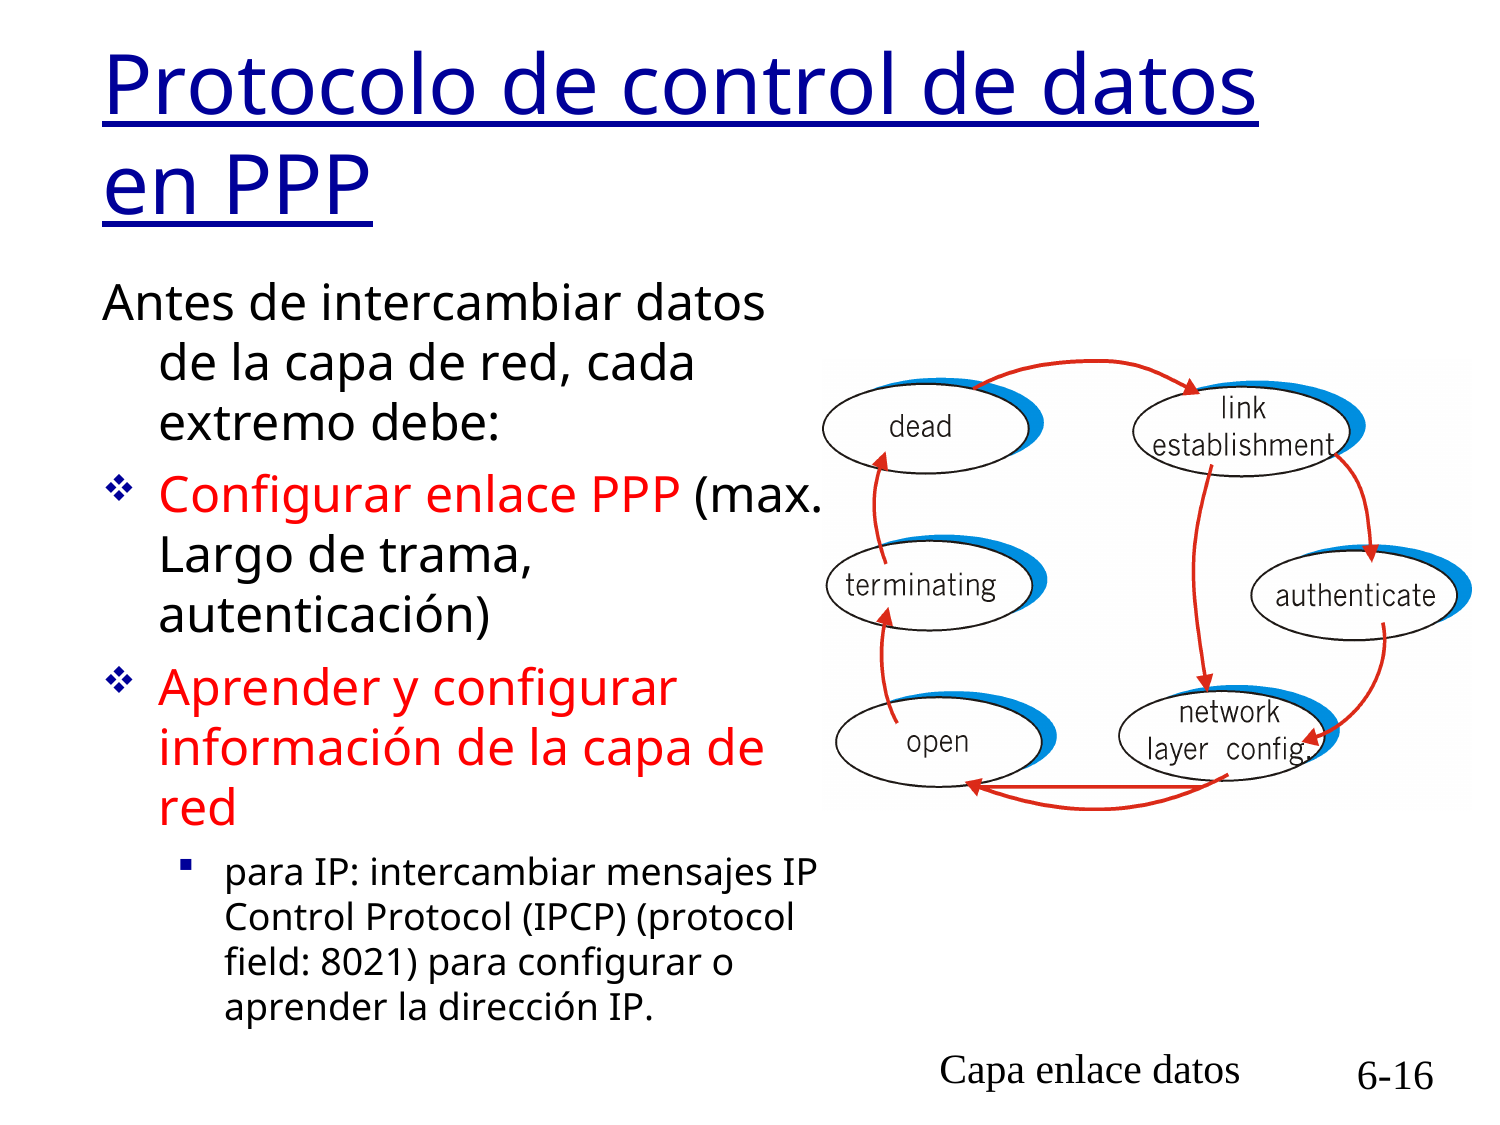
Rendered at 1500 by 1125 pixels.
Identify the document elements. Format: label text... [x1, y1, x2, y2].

list Antes de intercambiar datos de la capa de red, cada extremo debe: Configurar enlace PPP (max. Largo de trama, autenticación) Aprender y configurar información de la capa de red para IP: intercambiar mensajes IP Control Protocol (IPCP) (protocol field: 8021) para configurar o aprender la dirección IP. [87, 262, 845, 1081]
picture [822, 359, 1472, 811]
title Protocolo de control de datos en PPP [87, 23, 1363, 239]
